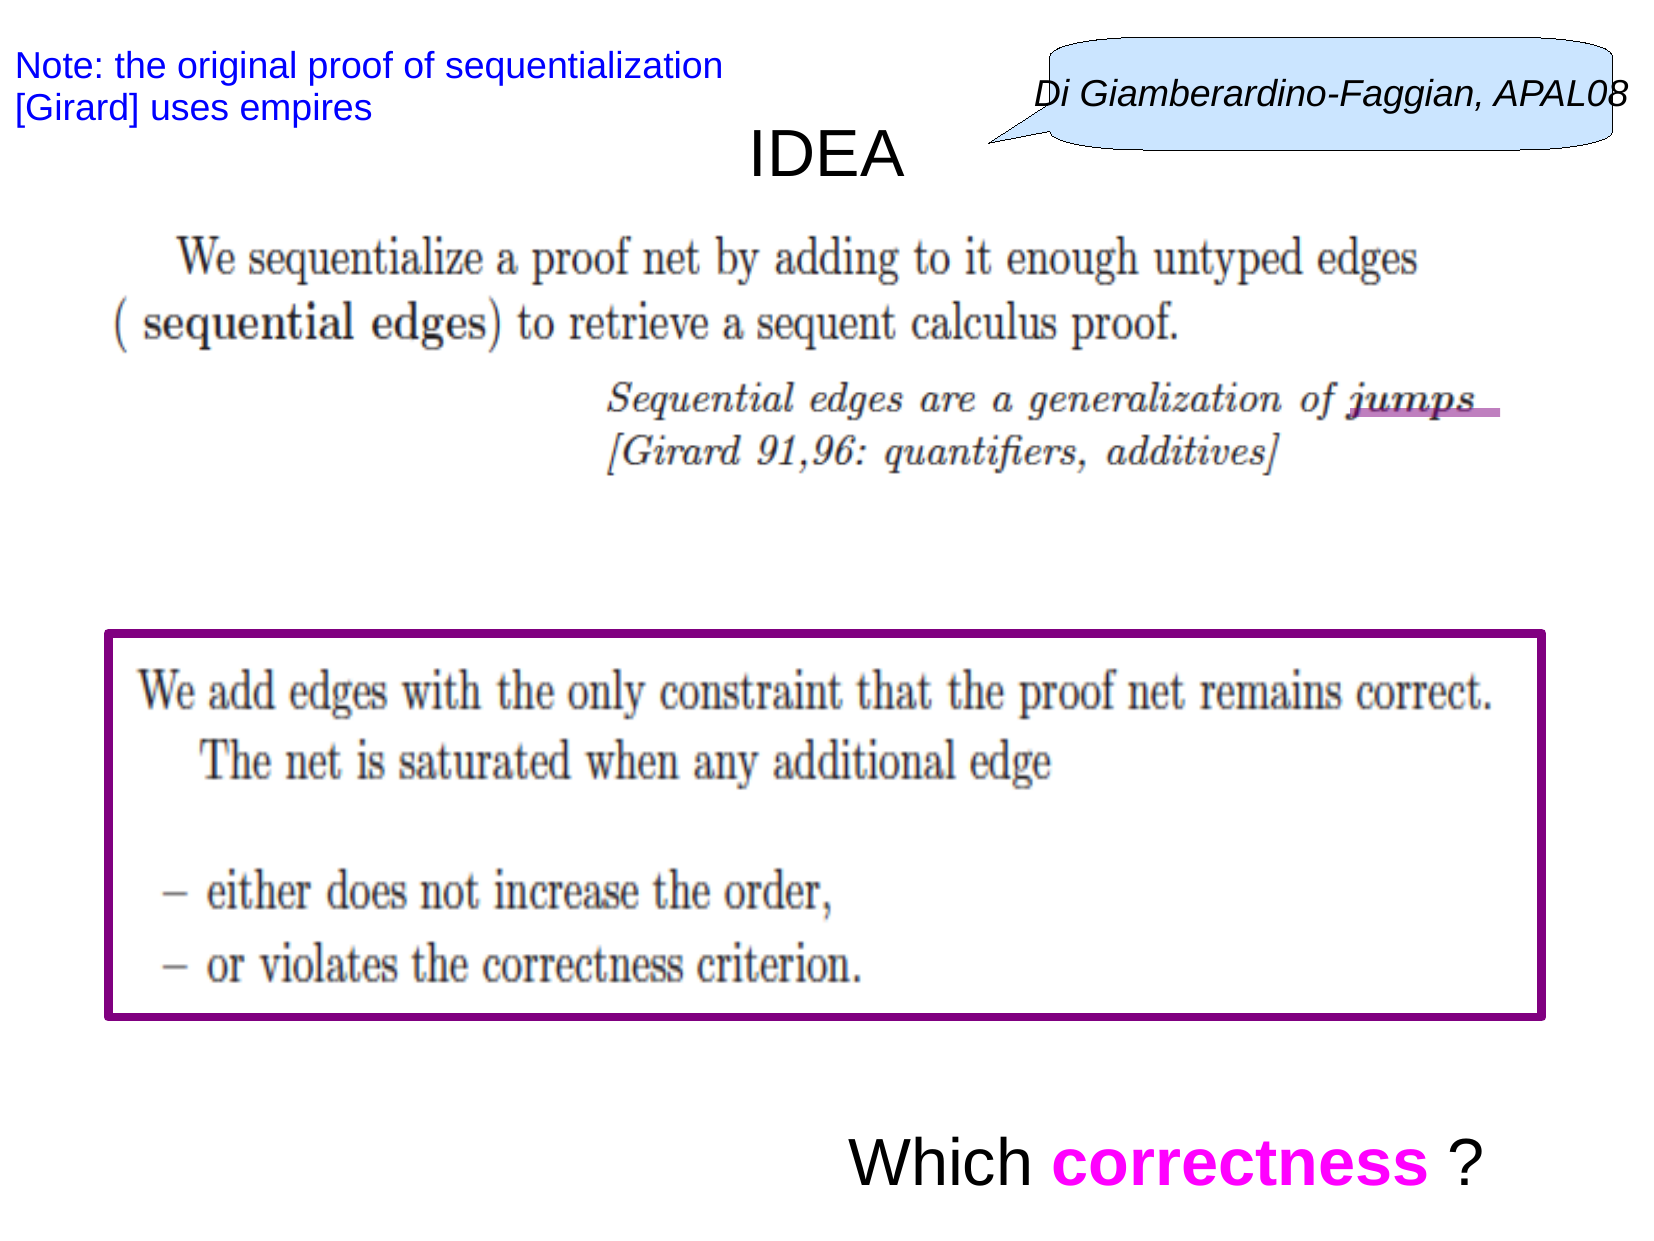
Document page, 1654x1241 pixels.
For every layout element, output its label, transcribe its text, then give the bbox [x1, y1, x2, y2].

picture [75, 210, 1501, 480]
title IDEA [1038, 83, 1049, 103]
title IDEA [82, 49, 1571, 257]
text_box Note: the original proof of sequentialization [Girard] uses empires [0, 37, 751, 188]
text_box Di Giamberardino-Faggian, APAL08 [988, 37, 1613, 151]
text_box Which correctness ? [833, 1125, 1501, 1200]
picture [112, 637, 1538, 1013]
